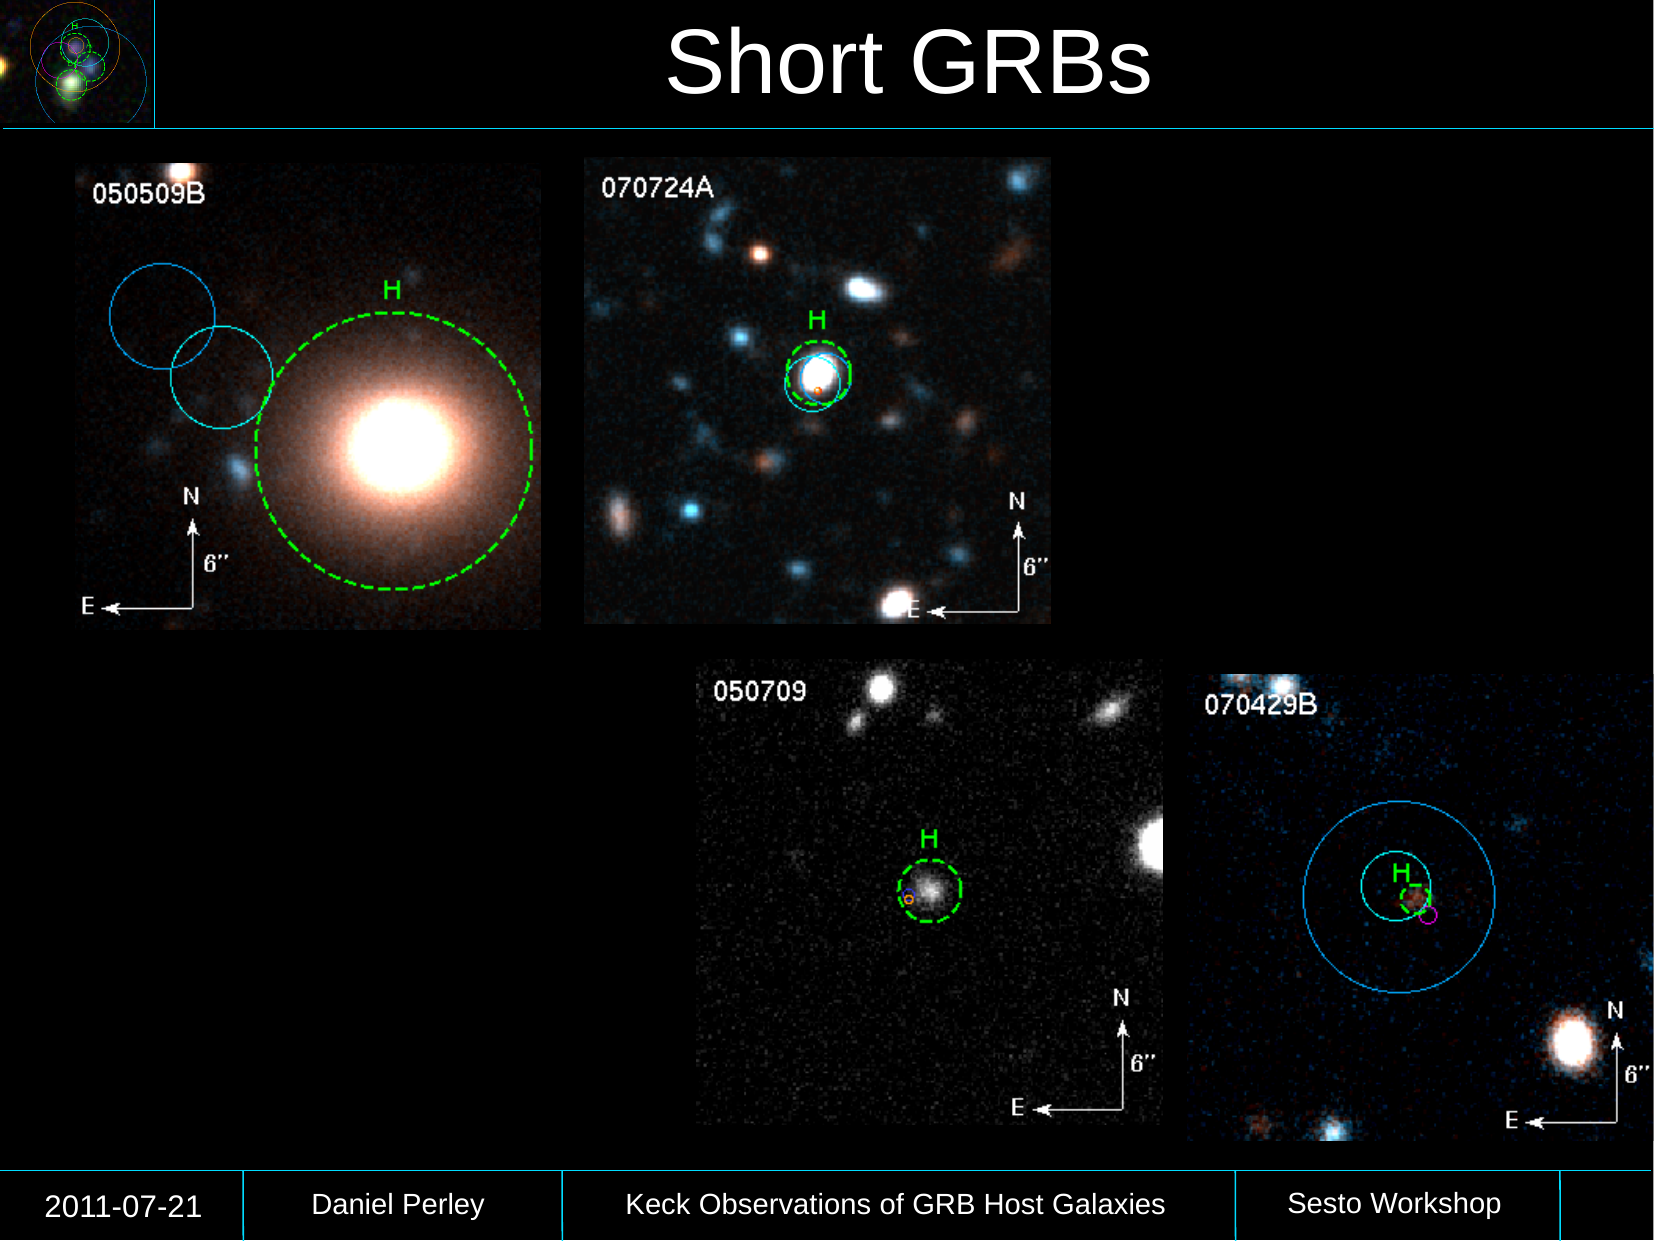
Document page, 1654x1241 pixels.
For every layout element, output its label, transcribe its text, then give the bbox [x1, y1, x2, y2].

picture [75, 163, 541, 630]
picture [584, 157, 1051, 624]
picture [696, 659, 1163, 1126]
picture [0, 0, 151, 123]
title Short GRBs [165, 10, 1654, 114]
picture [1187, 674, 1654, 1141]
